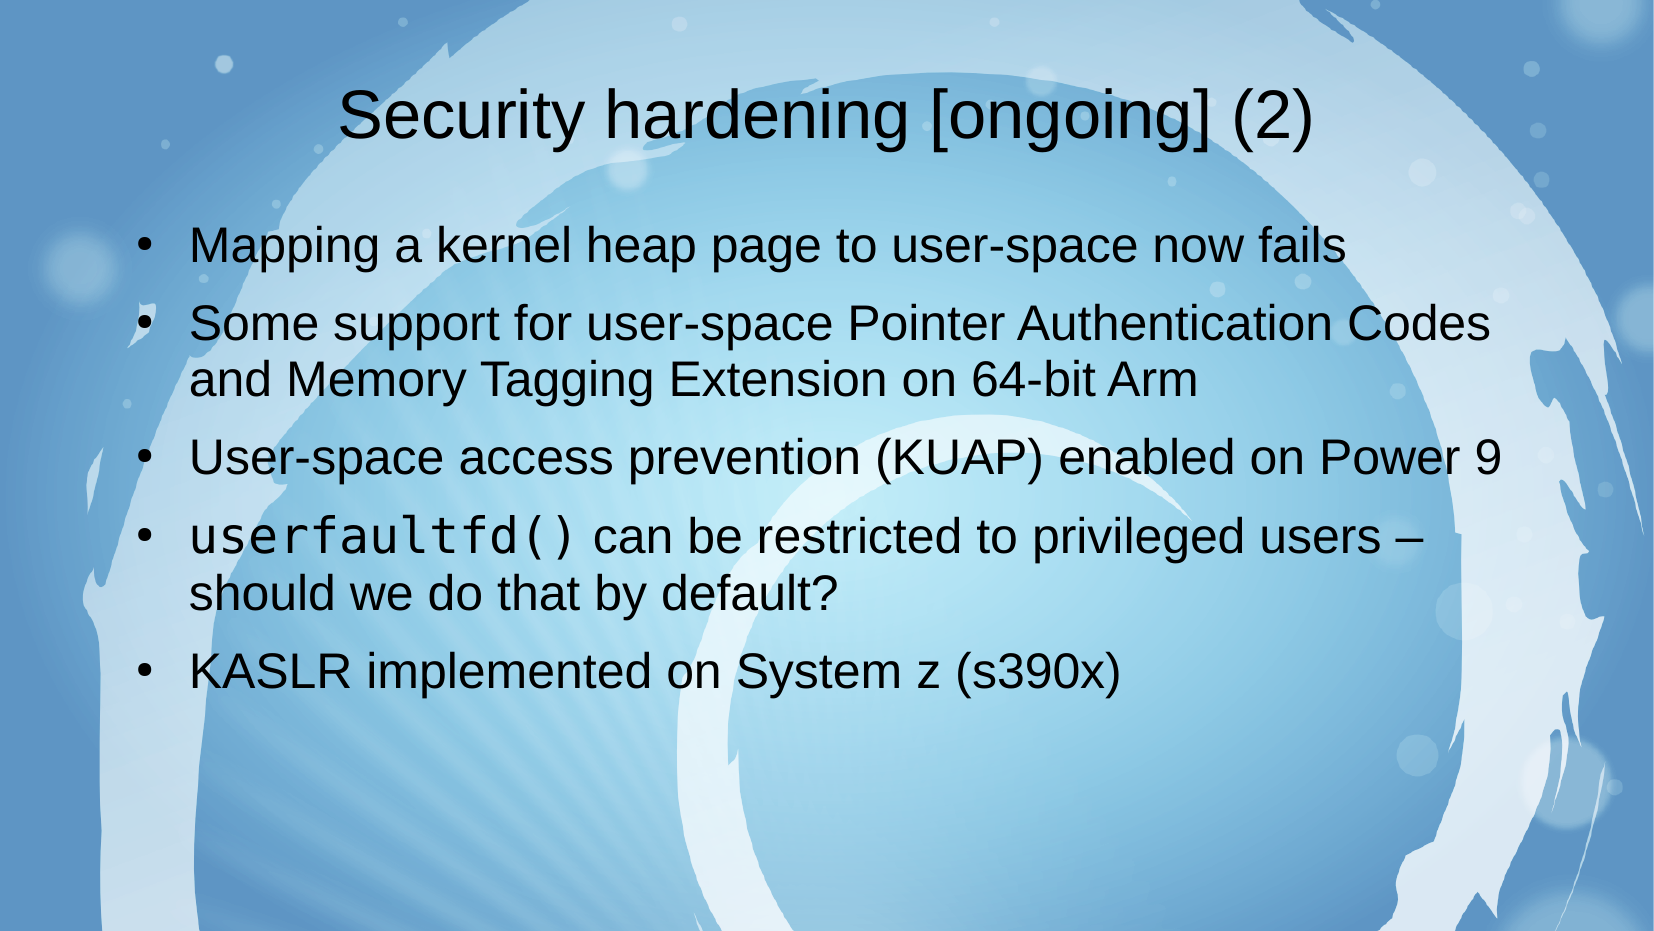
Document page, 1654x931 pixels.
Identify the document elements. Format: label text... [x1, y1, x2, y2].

title Security hardening [ongoing] (2) [118, 37, 1536, 193]
picture [0, 0, 1654, 931]
list Mapping a kernel heap page to user-space now fails Some support for user-space Pointer Authentication Codes and Memory Tagging Extension on 64-bit Arm User-space access prevention (KUAP) enabled on Power 9 userfaultfd() can be restricted to privileged users – should we do that by default? KASLR implemented on System z (s390x) [118, 217, 1536, 832]
